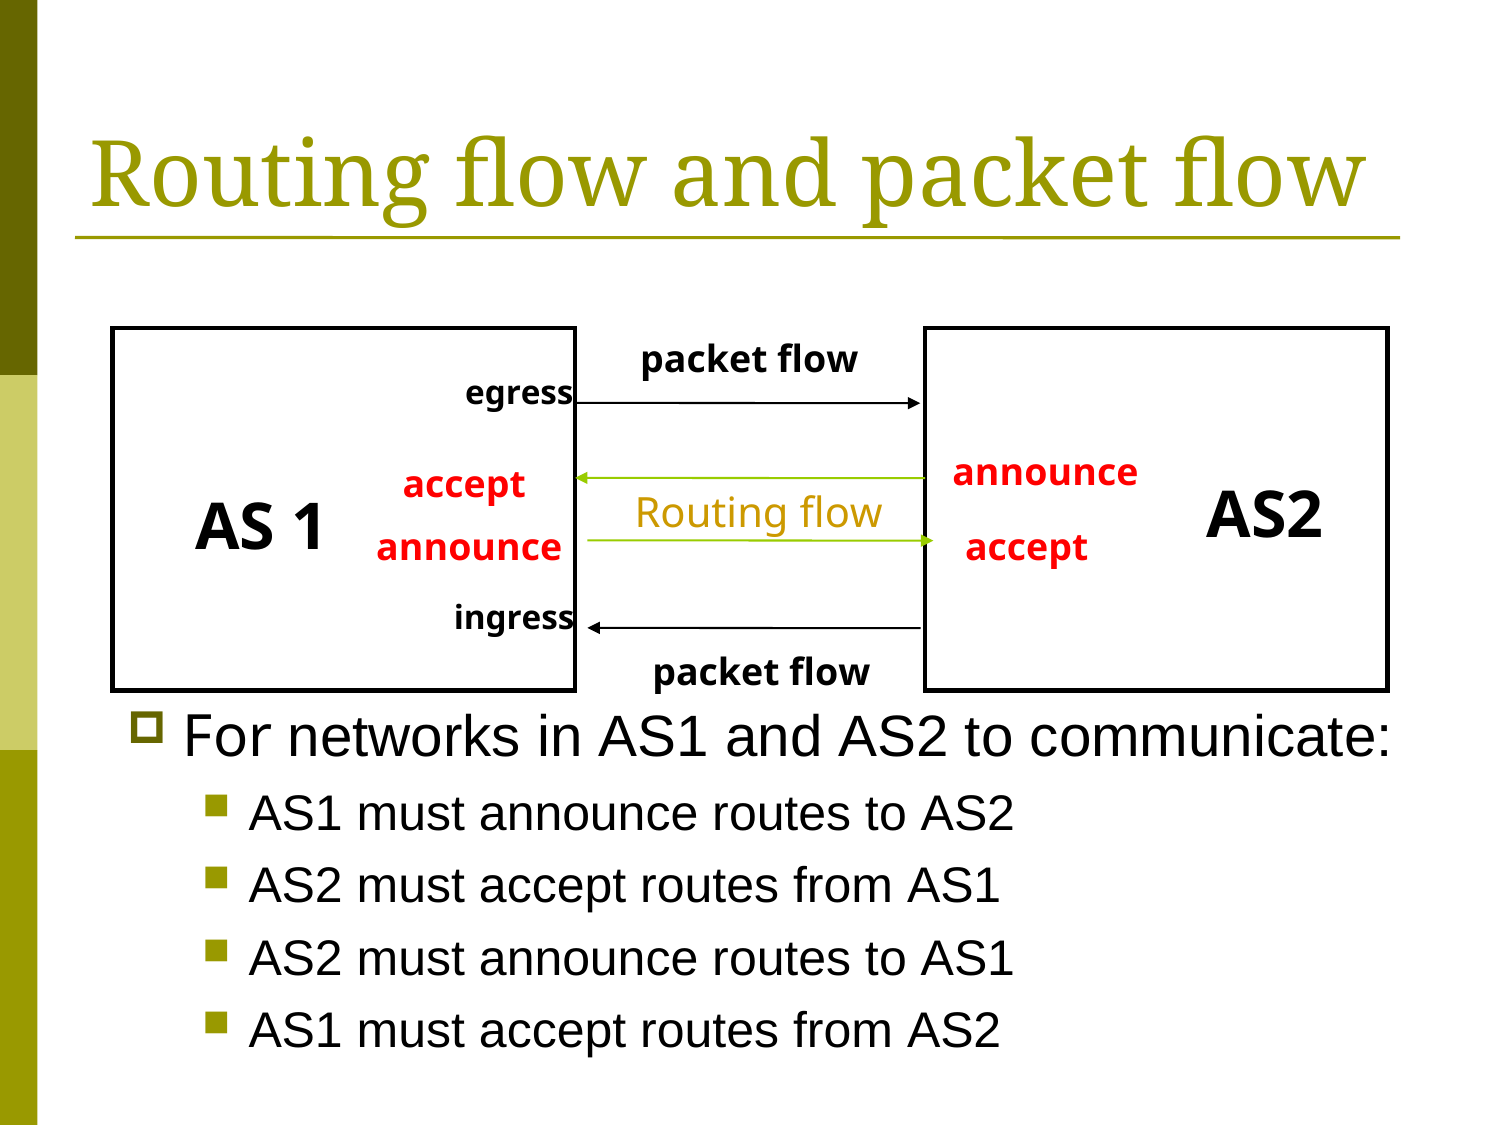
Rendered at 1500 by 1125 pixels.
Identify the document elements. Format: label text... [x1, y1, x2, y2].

title Routing flow and packet flow [75, 45, 1426, 233]
text_box AS 1 [180, 478, 344, 570]
text_box announce [937, 440, 1187, 500]
text_box packet flow [637, 640, 920, 700]
text_box egress [449, 363, 590, 419]
text_box announce [361, 515, 578, 575]
text_box Routing flow [587, 477, 938, 544]
text_box AS2 [1192, 465, 1339, 558]
text_box accept [950, 515, 1126, 575]
text_box packet flow [625, 328, 874, 388]
list For networks in AS1 and AS2 to communicate: AS1 must announce routes to AS2 AS2 must accept routes from AS1 AS2 must announce routes to AS1 AS1 must accept routes from AS2 [112, 690, 1464, 1109]
text_box ingress [438, 588, 590, 644]
text_box accept [387, 453, 575, 513]
